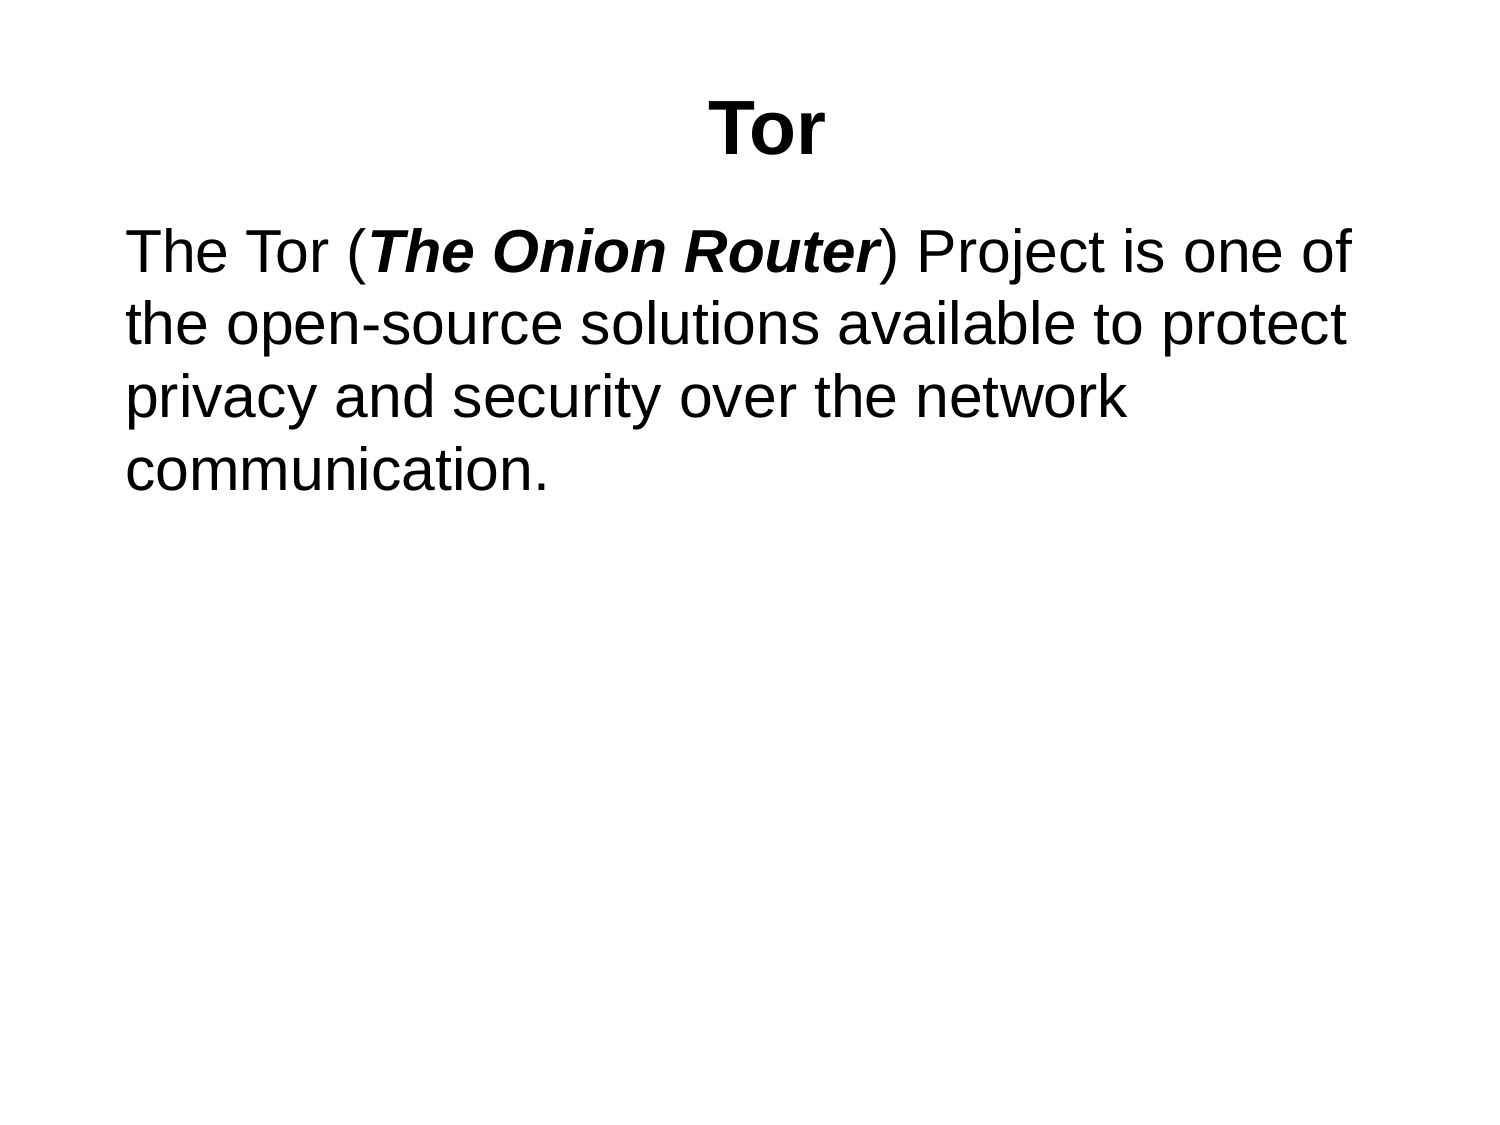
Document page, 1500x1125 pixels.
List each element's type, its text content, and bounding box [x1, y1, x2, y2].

title Tor [75, 44, 1425, 177]
list The Tor (The Onion Router) Project is one of the open-source solutions available to protect privacy and security over the network communication. [75, 204, 1395, 1075]
